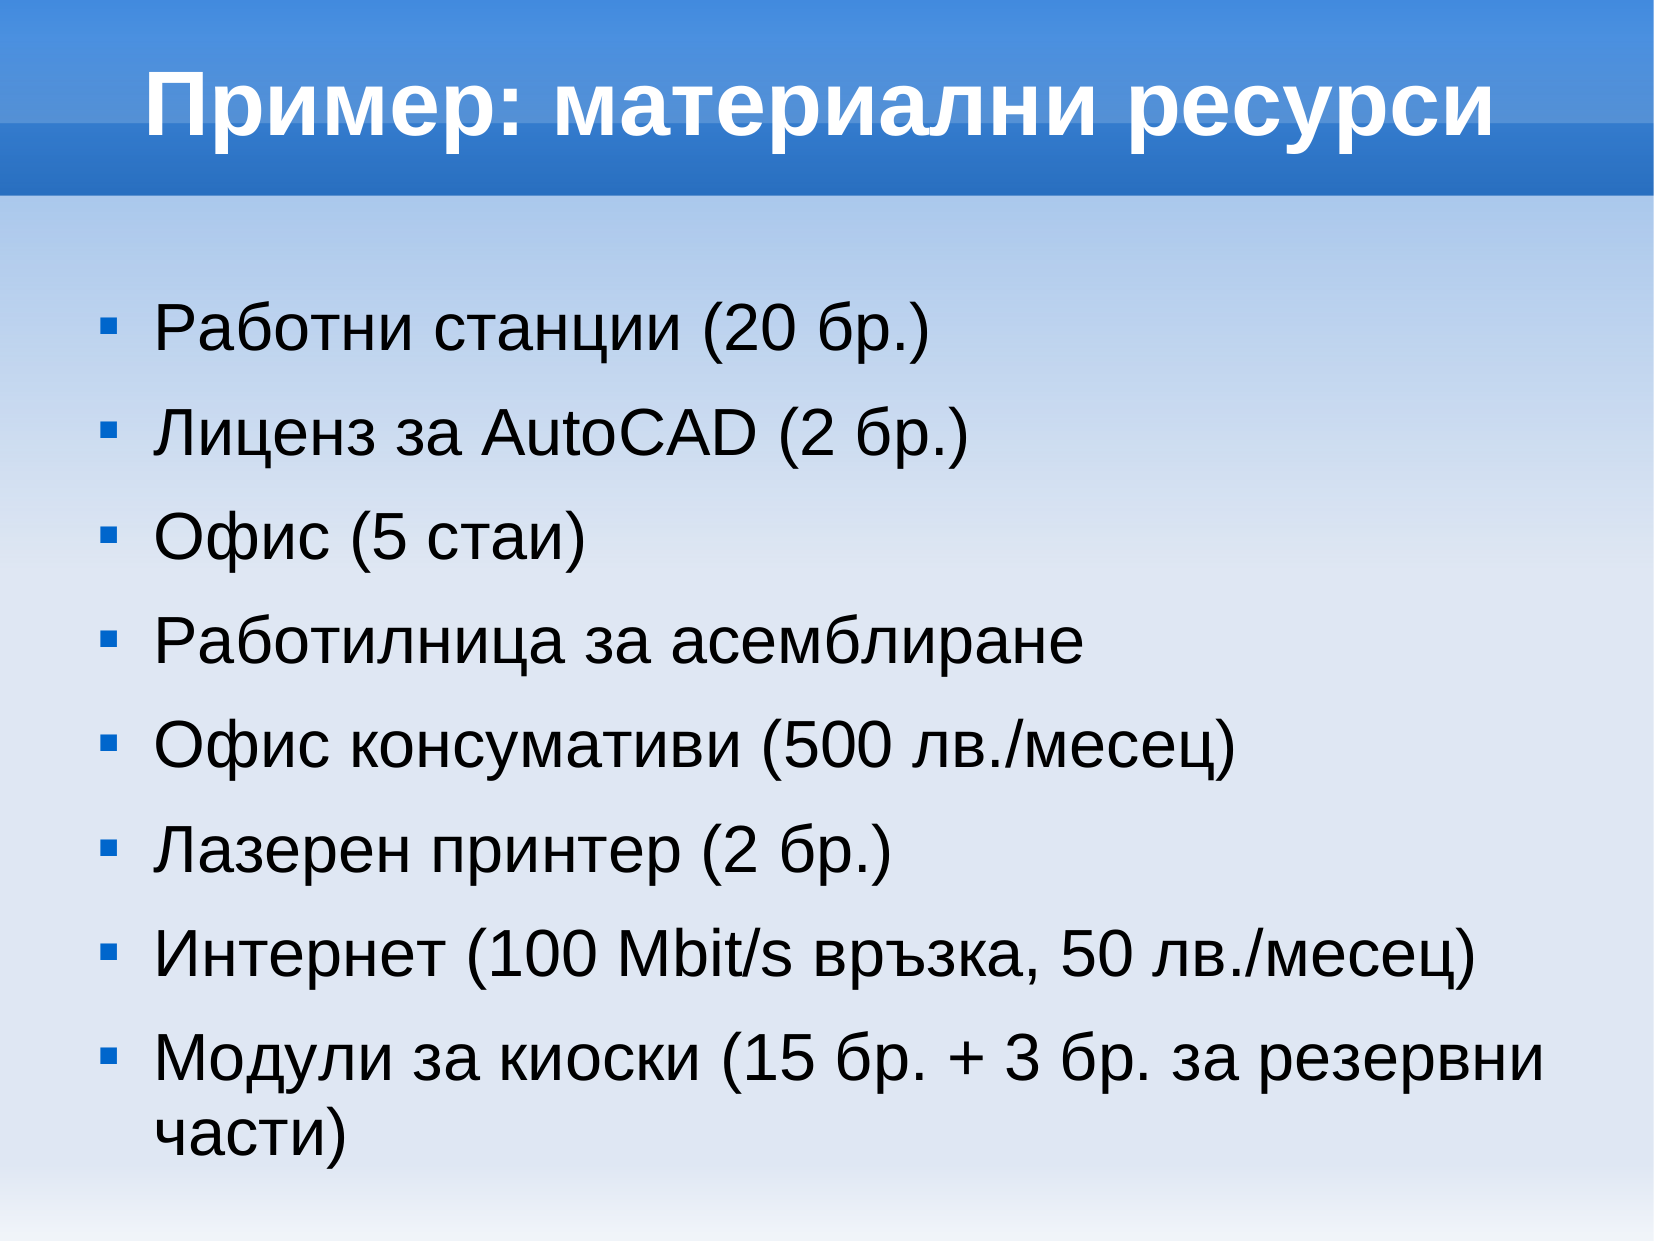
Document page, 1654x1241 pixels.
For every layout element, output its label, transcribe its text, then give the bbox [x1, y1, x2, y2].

list Работни станции (20 бр.) Лиценз за AutoCAD (2 бр.) Офис (5 стаи) Работилница за асемблиране Офис консумативи (500 лв./месец) Лазерен принтер (2 бр.) Интернет (100 Mbit/s връзка, 50 лв./месец) Модули за киоски (15 бр. + 3 бр. за резервни части) [82, 290, 1571, 1170]
picture [0, 0, 1654, 1241]
title Пример: материални ресурси [76, 0, 1565, 208]
